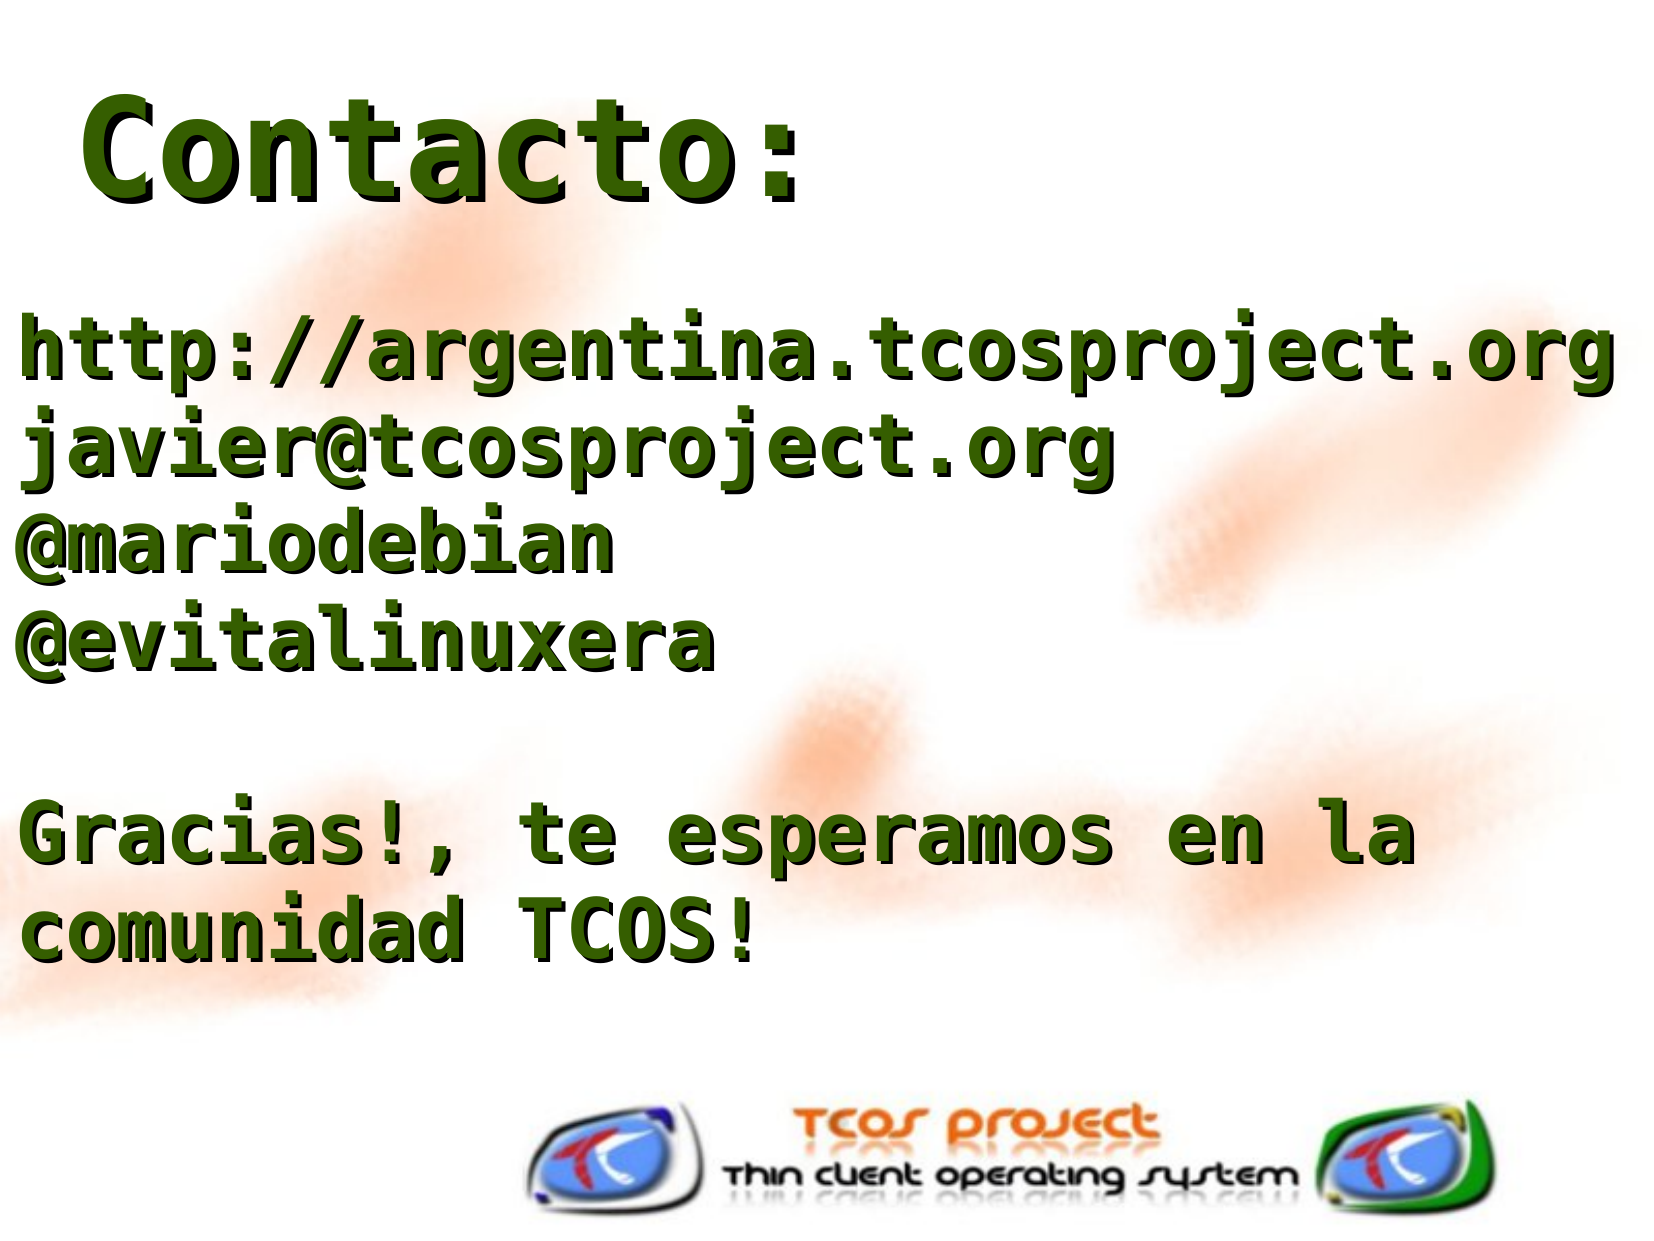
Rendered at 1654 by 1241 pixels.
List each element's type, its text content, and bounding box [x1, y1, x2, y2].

text_box http://argentina.tcosproject.org javier@tcosproject.org @mariodebian @evitalinuxera Gracias!, te esperamos en la comunidad TCOS! [0, 291, 1654, 986]
picture [0, 986, 1654, 1241]
picture [0, 0, 1654, 291]
text_box Contacto: [59, 61, 834, 237]
